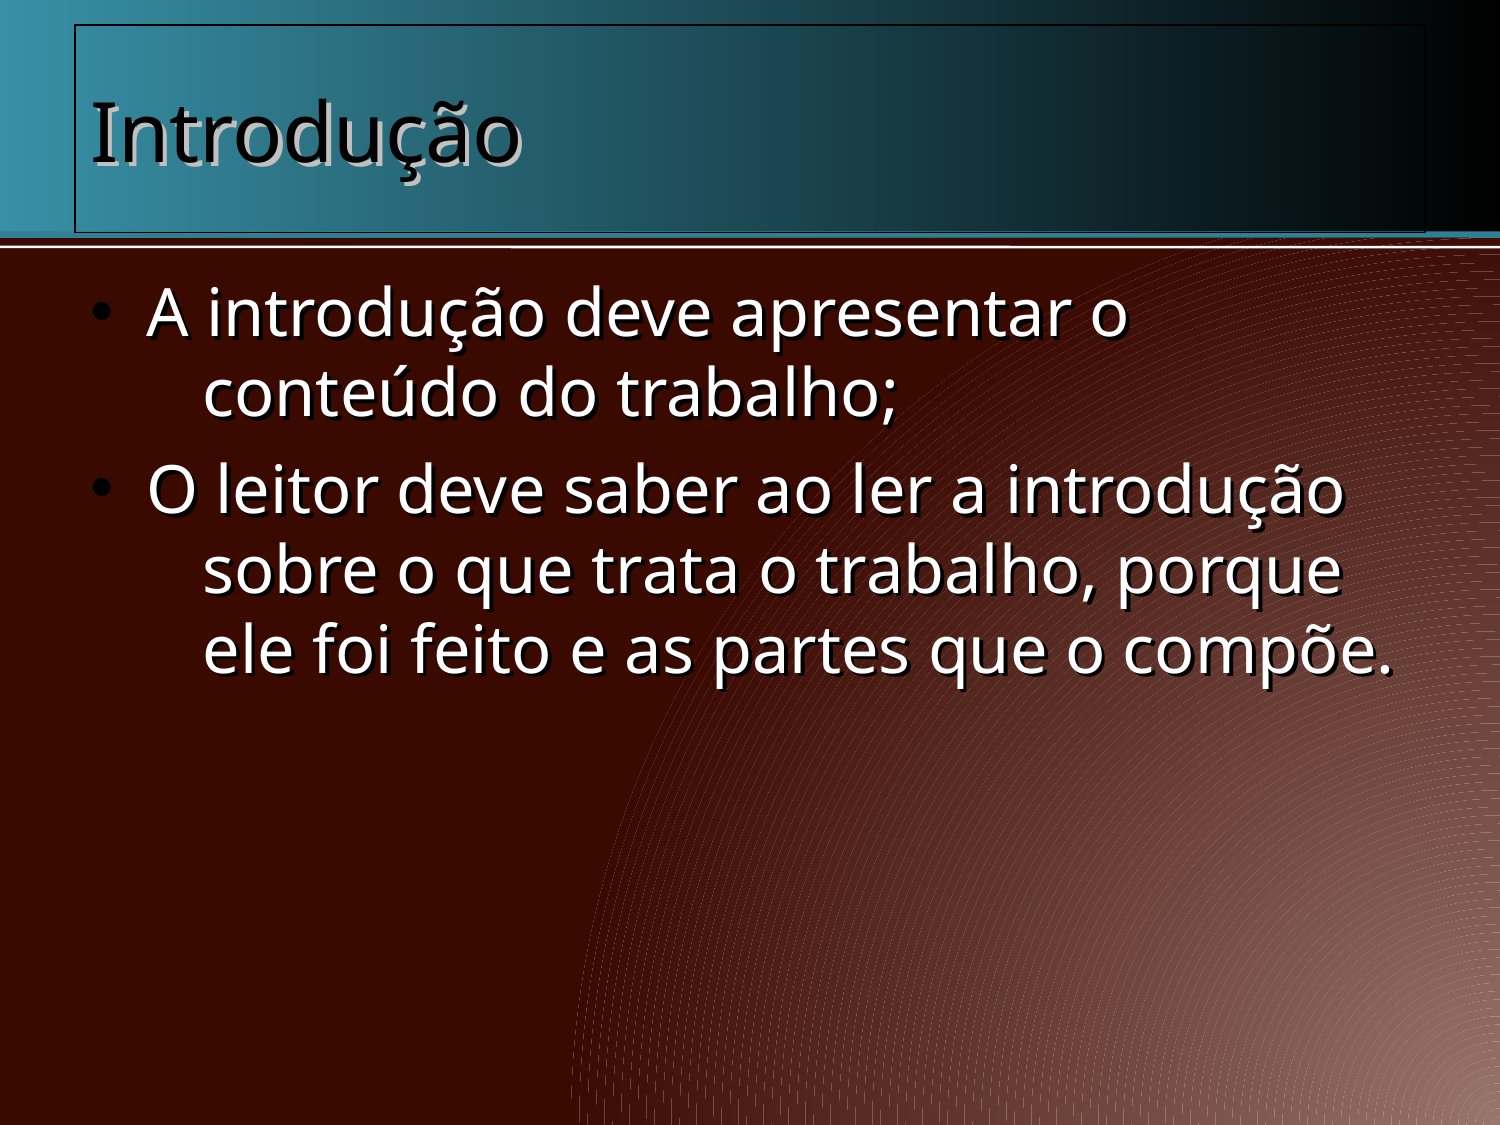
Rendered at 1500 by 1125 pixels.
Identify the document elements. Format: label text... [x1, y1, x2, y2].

list A introdução deve apresentar o conteúdo do trabalho; O leitor deve saber ao ler a introdução sobre o que trata o trabalho, porque ele foi feito e as partes que o compõe. [75, 262, 1426, 1005]
title Introdução [75, 24, 1426, 233]
